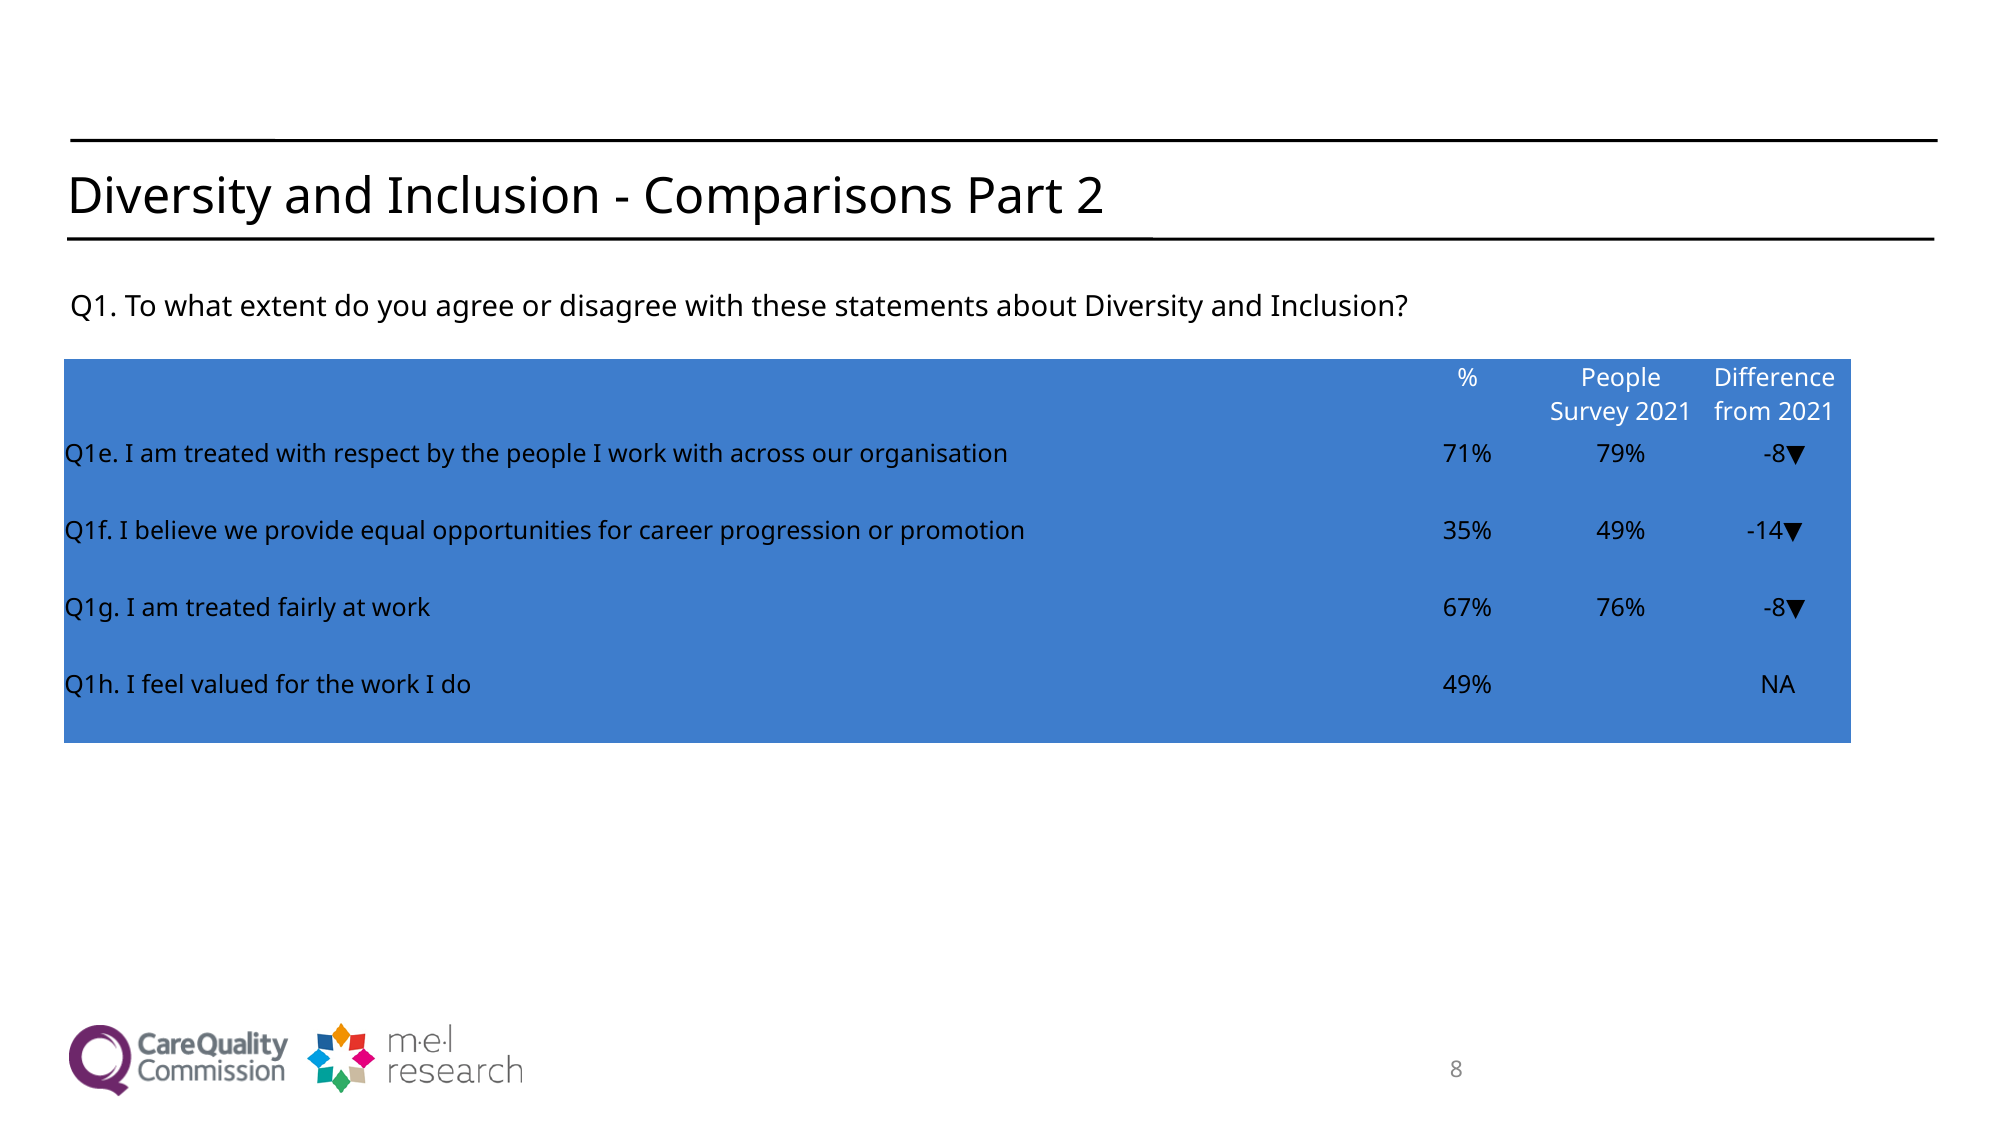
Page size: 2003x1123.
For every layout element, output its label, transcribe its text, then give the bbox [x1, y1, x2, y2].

table_header People Survey 2021 [1544, 359, 1698, 436]
text_box 8 [1434, 1039, 1902, 1100]
table_cell Q1e. I am treated with respect by the people I work with across our organisation [64, 436, 1391, 513]
table_header [64, 359, 1391, 436]
table_header Difference from 2021 [1698, 359, 1851, 436]
table_cell -8▼ [1698, 436, 1851, 513]
table_cell 49% [1544, 513, 1698, 590]
picture [307, 1023, 522, 1093]
table_cell -8▼ [1698, 590, 1851, 666]
table_cell [1544, 666, 1698, 743]
table_cell 35% [1391, 513, 1544, 590]
table_cell NA [1698, 666, 1851, 743]
picture [67, 1023, 291, 1099]
table_cell -14▼ [1698, 513, 1851, 590]
table_cell Q1h. I feel valued for the work I do [64, 666, 1391, 743]
text_box Q1. To what extent do you agree or disagree with these statements about Diversity and Inclusion? [70, 280, 1588, 322]
table_cell 71% [1391, 436, 1544, 513]
table_cell Q1g. I am treated fairly at work [64, 590, 1391, 666]
table_cell 76% [1544, 590, 1698, 666]
table_cell 67% [1391, 590, 1544, 666]
table_cell 49% [1391, 666, 1544, 743]
table_cell 79% [1544, 436, 1698, 513]
table_cell Q1f. I believe we provide equal opportunities for career progression or promotion [64, 513, 1391, 590]
title Diversity and Inclusion - Comparisons Part 2 [67, 143, 1935, 232]
table_header % [1391, 359, 1544, 436]
